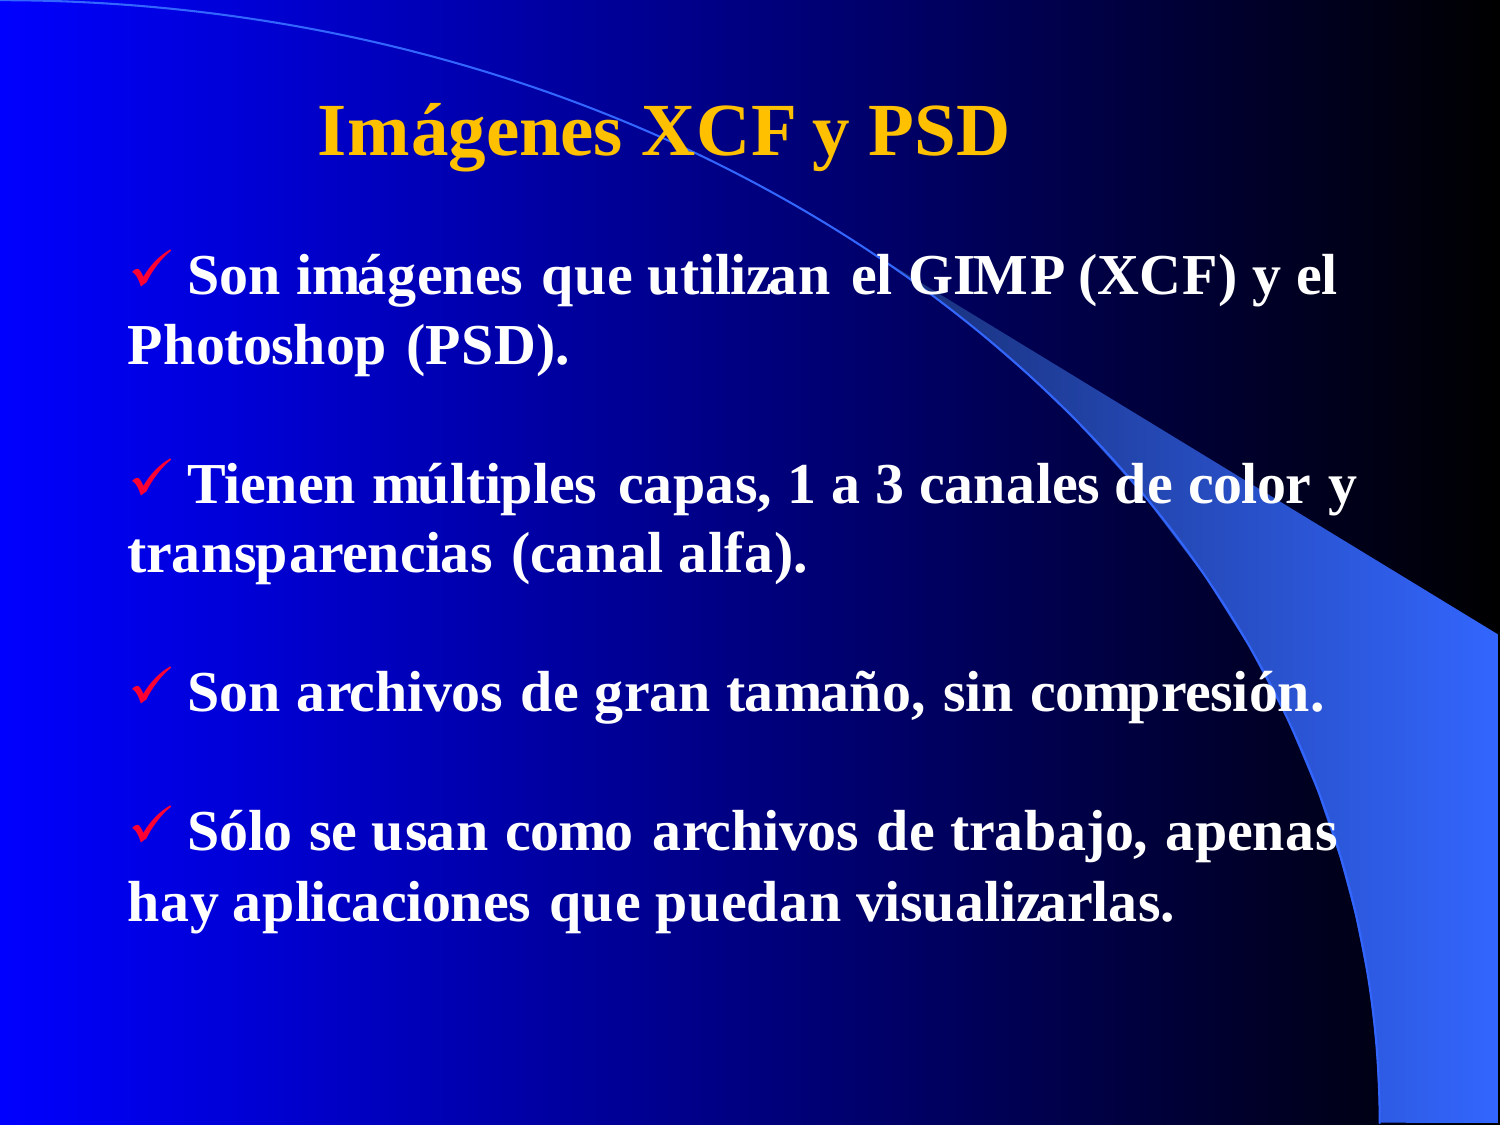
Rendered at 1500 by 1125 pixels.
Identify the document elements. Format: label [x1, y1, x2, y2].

picture [91, 220, 1418, 969]
picture [271, 59, 1293, 218]
